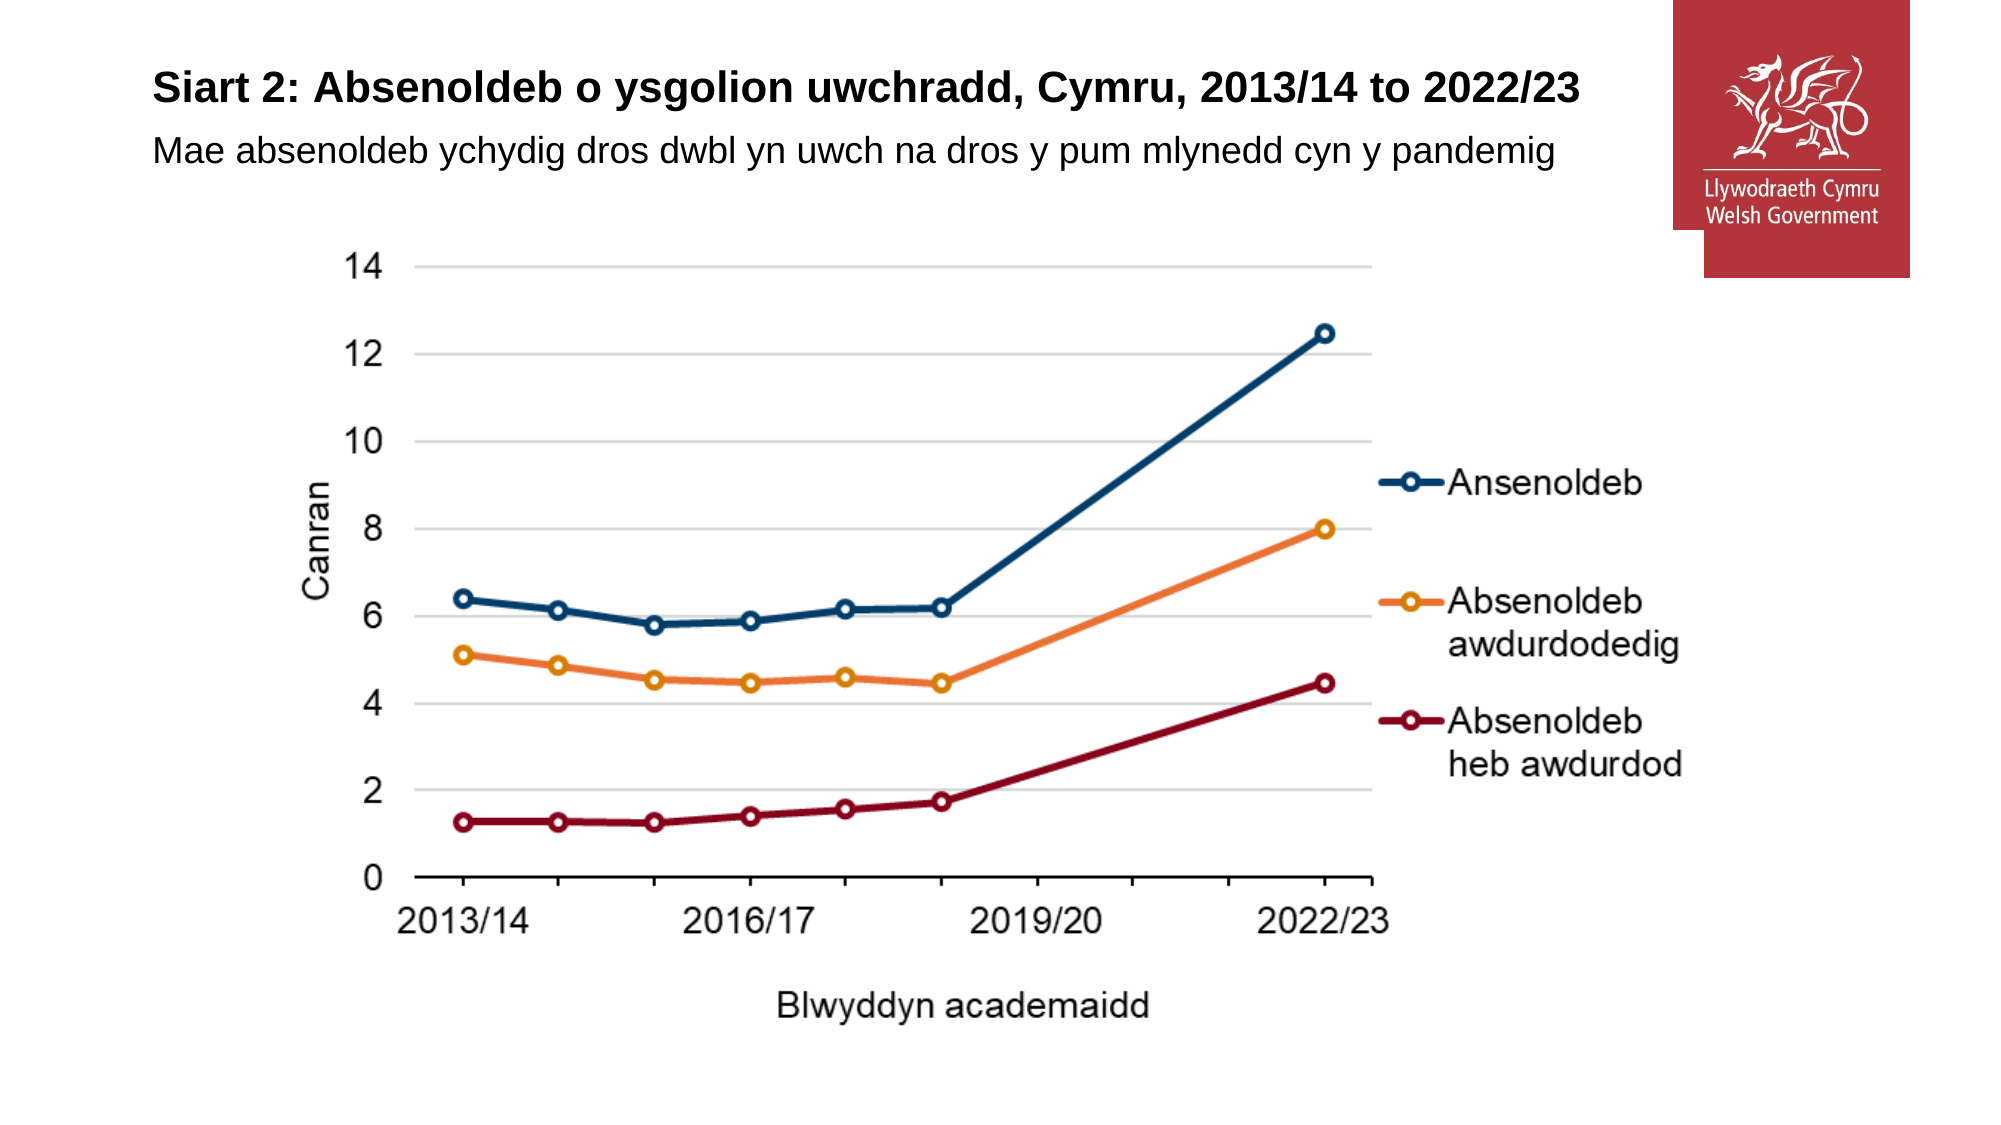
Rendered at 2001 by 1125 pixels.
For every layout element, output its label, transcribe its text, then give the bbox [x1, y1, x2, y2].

picture [243, 230, 1704, 1095]
title Siart 2: Absenoldeb o ysgolion uwchradd, Cymru, 2013/14 to 2022/23 [137, 30, 1682, 119]
text_box Mae absenoldeb ychydig dros dwbl yn uwch na dros y pum mlynedd cyn y pandemig [137, 118, 1881, 179]
